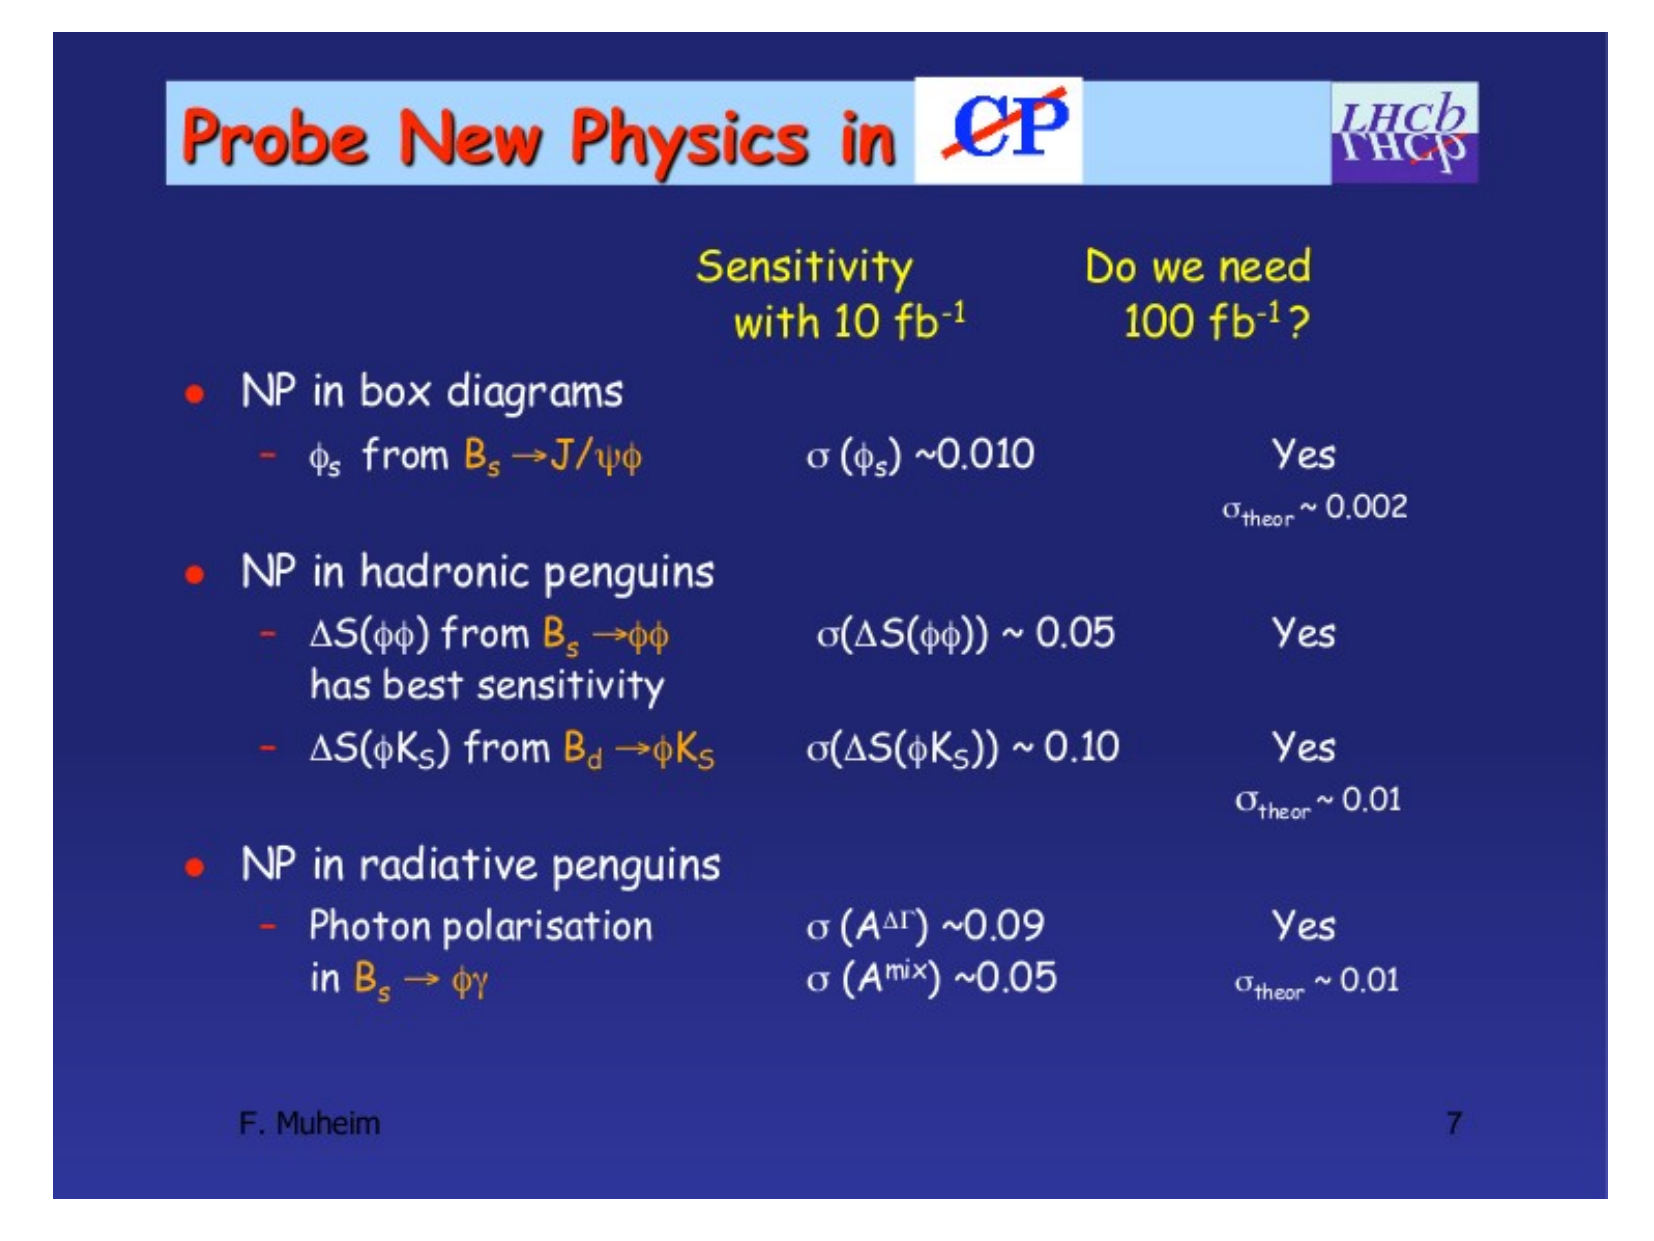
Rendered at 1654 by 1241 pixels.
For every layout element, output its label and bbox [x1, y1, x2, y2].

picture [53, 32, 1608, 1199]
